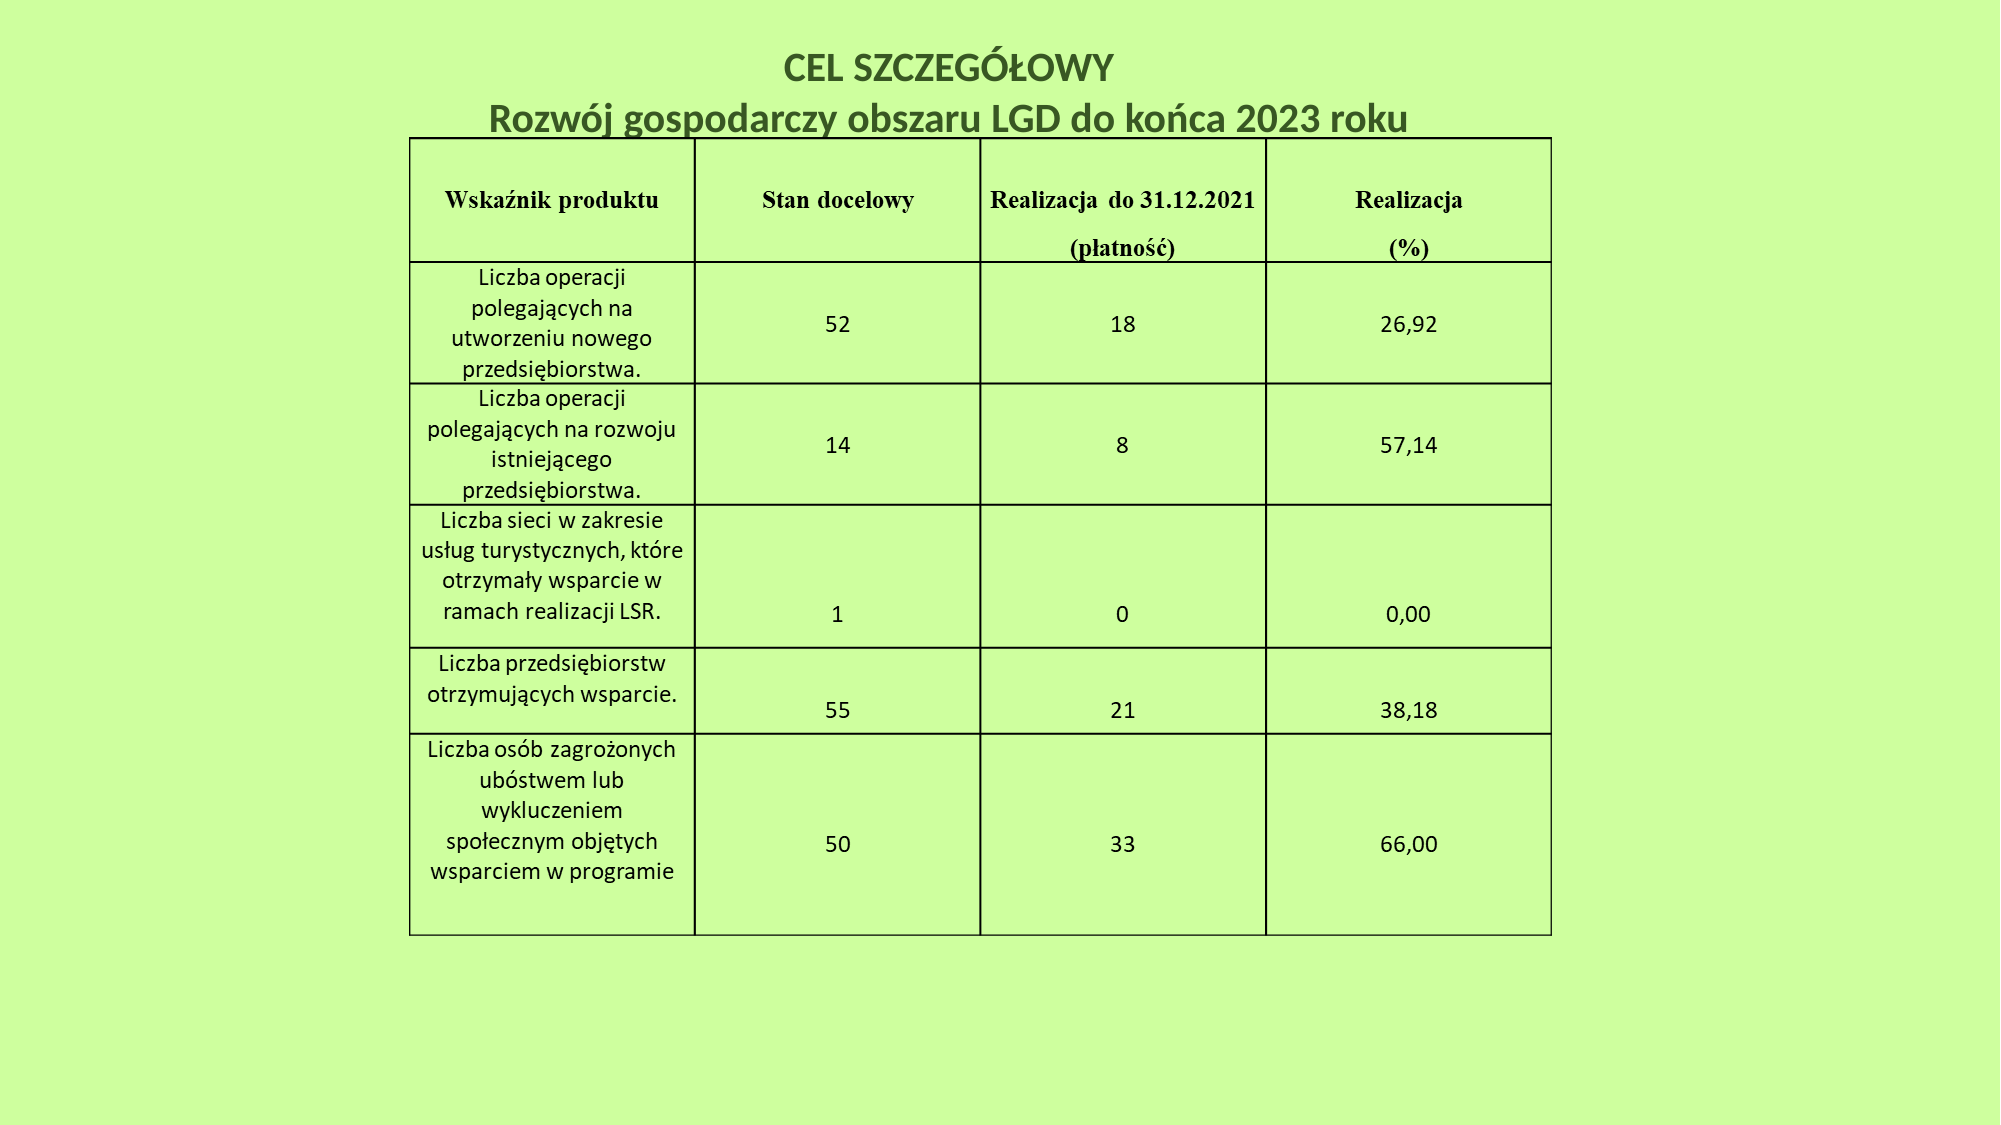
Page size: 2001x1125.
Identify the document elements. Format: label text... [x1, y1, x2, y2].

title CEL SZCZEGÓŁOWY Rozwój gospodarczy obszaru LGD do końca 2023 roku [244, 30, 1655, 142]
picture [409, 137, 1552, 936]
